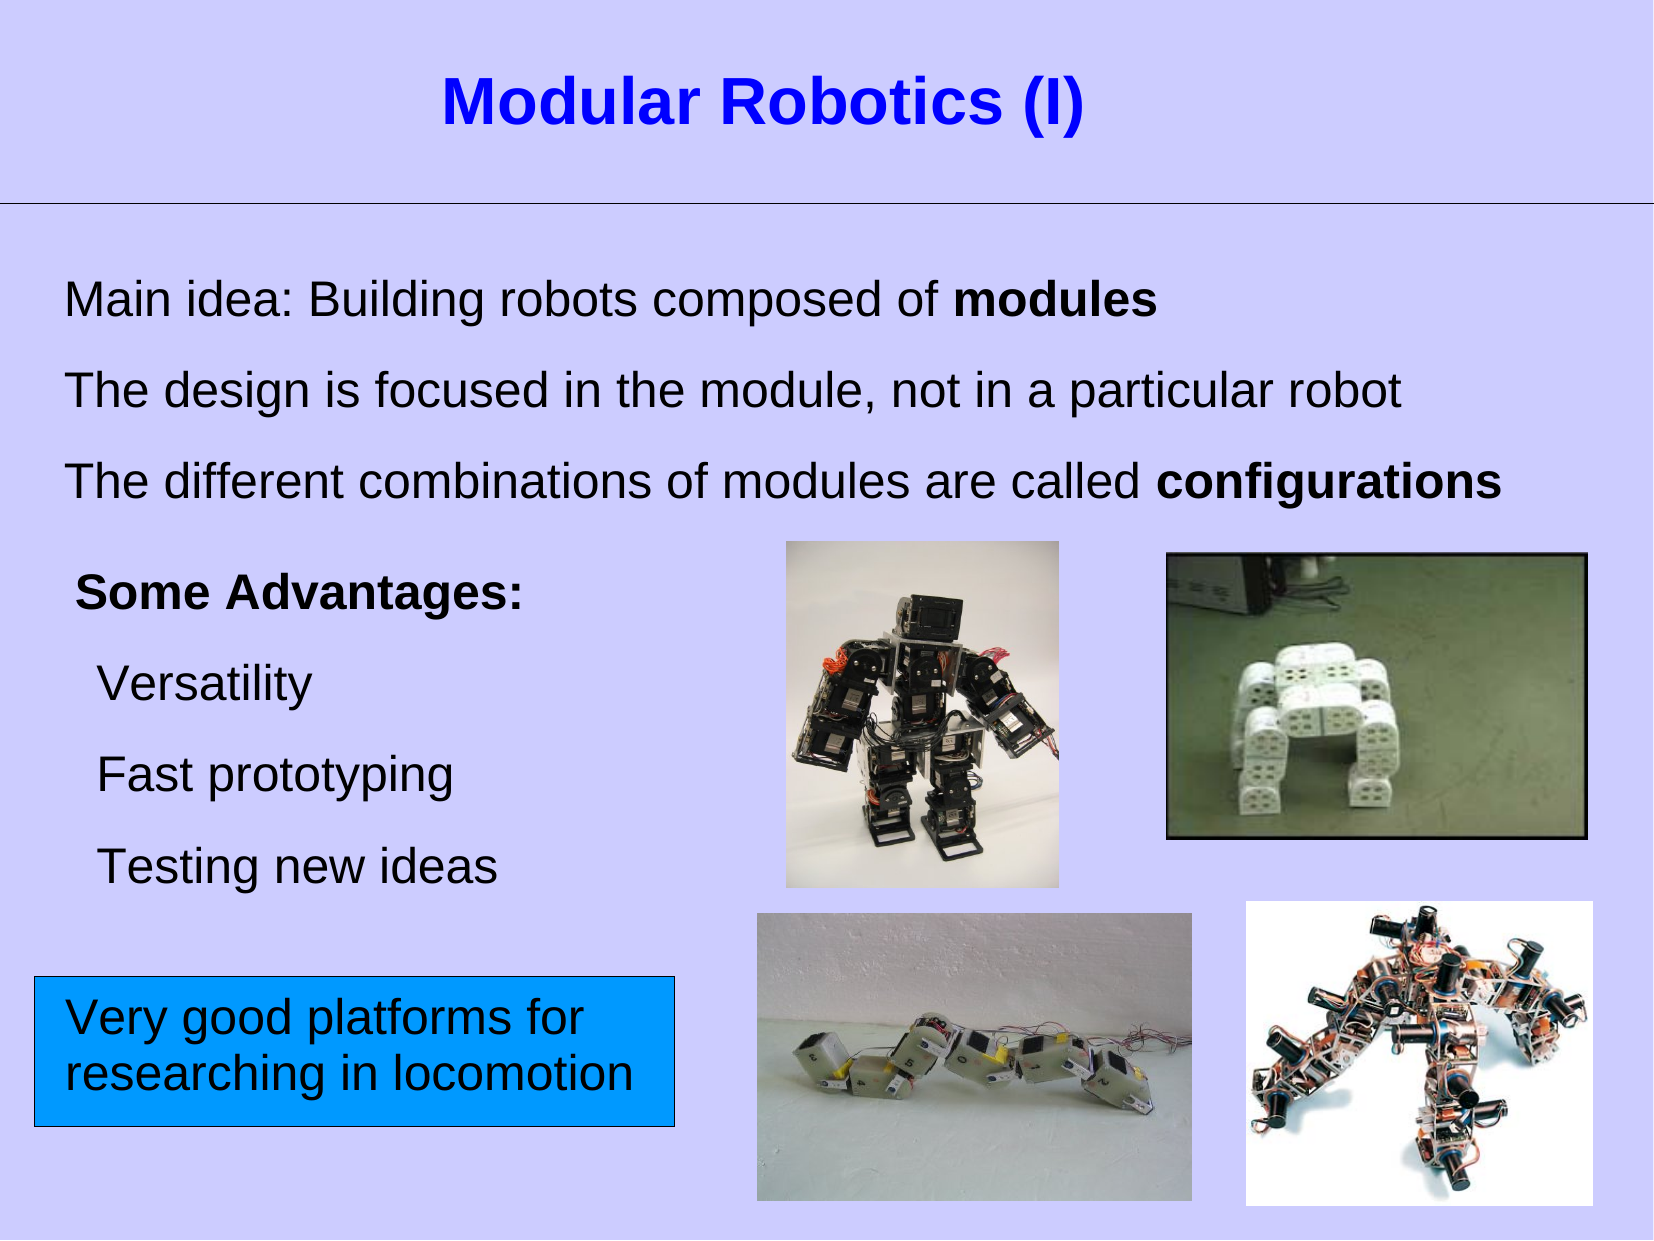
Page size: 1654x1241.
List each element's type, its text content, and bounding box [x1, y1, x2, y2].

title Modular Robotics (I) [126, 0, 1402, 191]
text_box Some Advantages: Versatility Fast prototyping Testing new ideas [60, 564, 534, 894]
picture [1246, 901, 1593, 1206]
picture [786, 541, 1059, 888]
text_box Very good platforms for researching in locomotion [65, 989, 671, 1102]
text_box [34, 976, 675, 1127]
picture [757, 913, 1192, 1201]
picture [1166, 552, 1588, 840]
text_box Main idea: Building robots composed of modules The design is focused in the module, not in a particular robot The different combinations of modules are called configurations [49, 270, 1539, 530]
